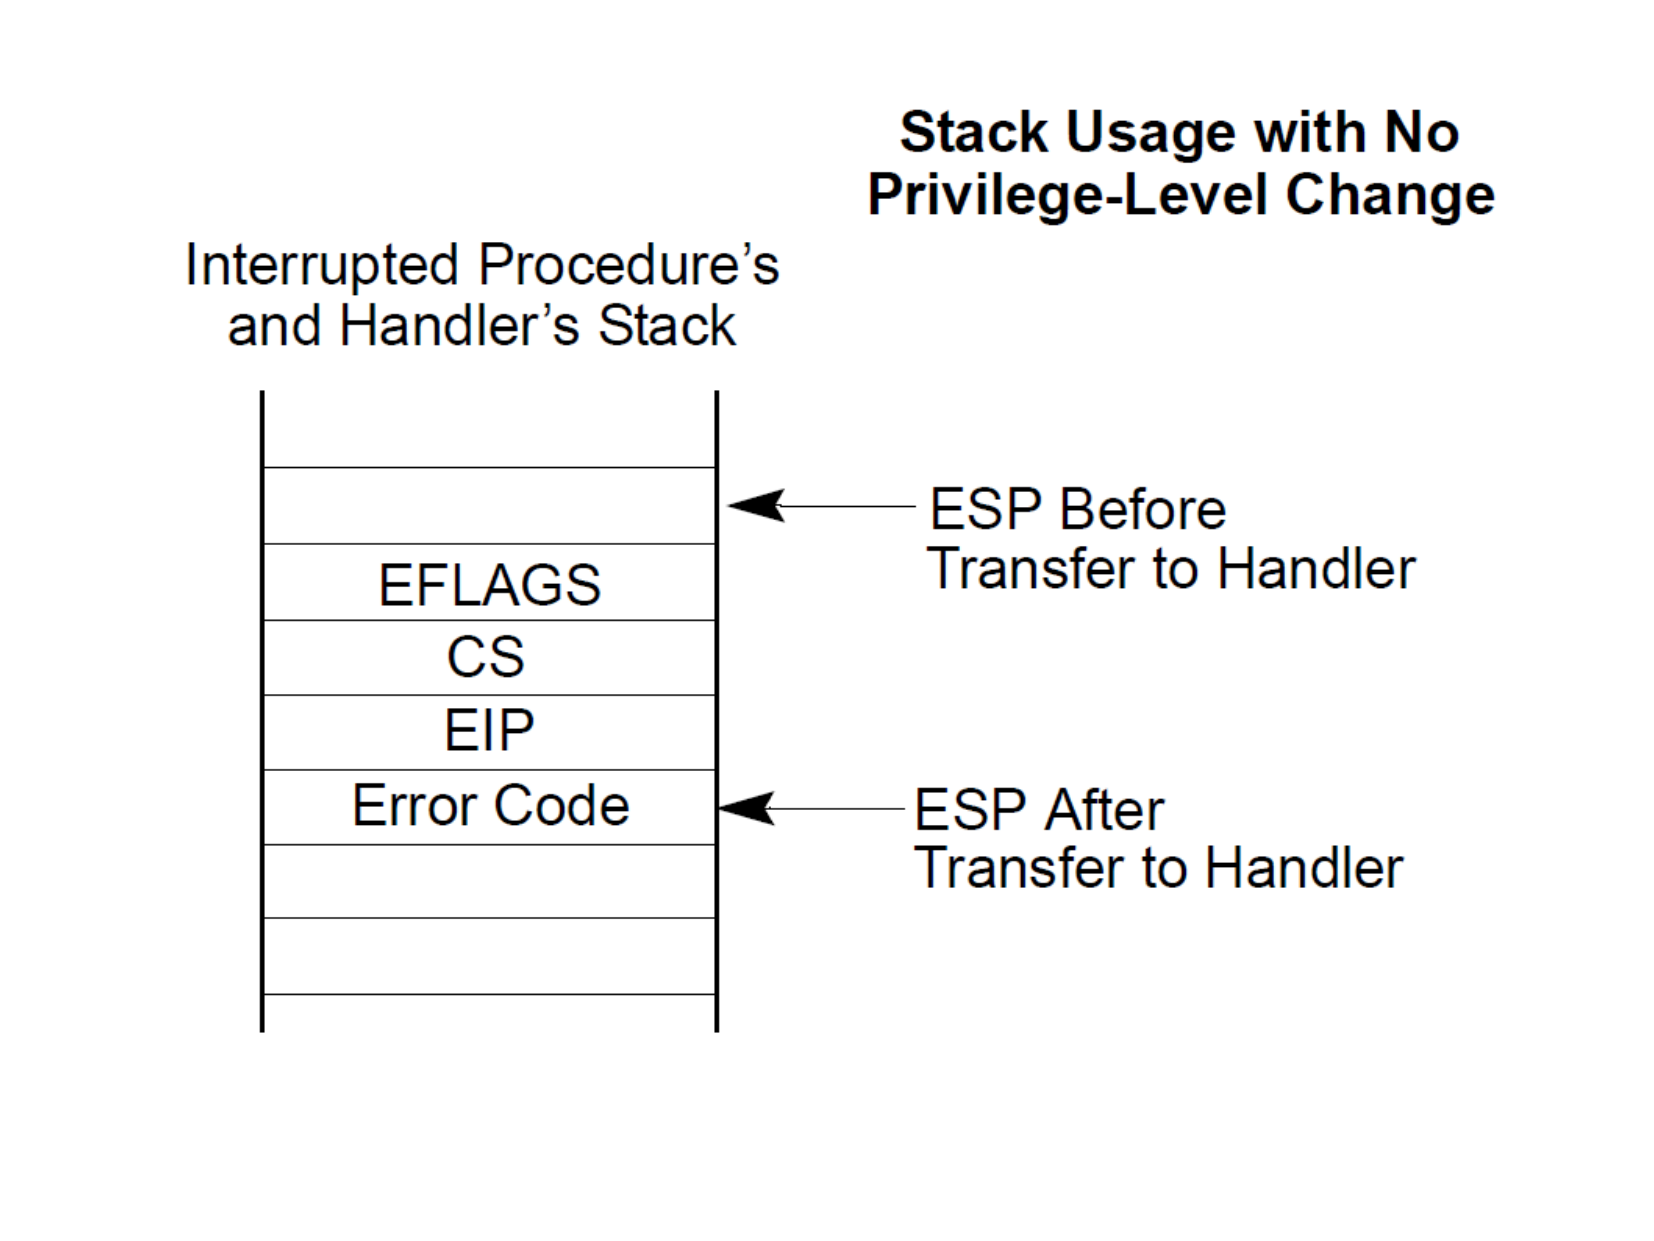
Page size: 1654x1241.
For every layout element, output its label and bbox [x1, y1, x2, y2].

picture [118, 68, 1538, 1051]
